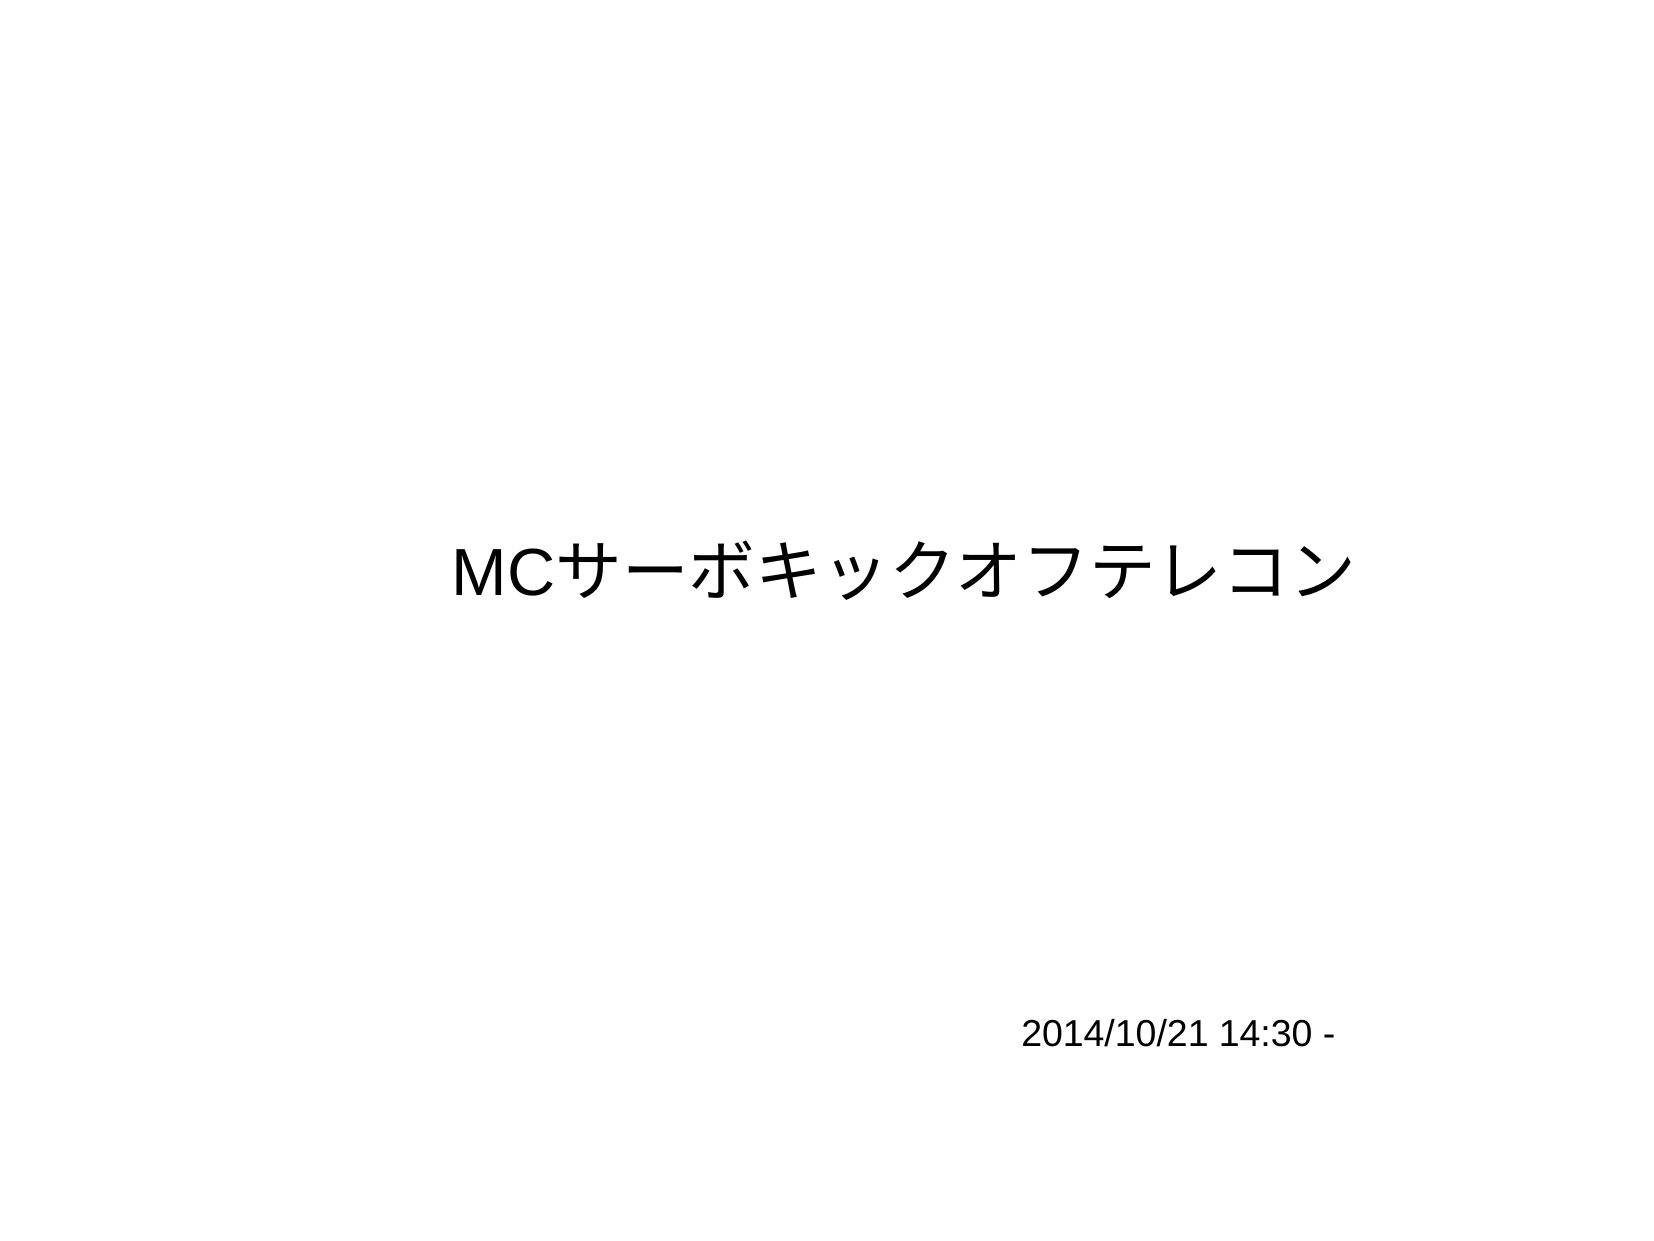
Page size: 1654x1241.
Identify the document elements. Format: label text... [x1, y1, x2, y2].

text_box MCサーボキックオフテレコン [436, 510, 1261, 601]
text_box 2014/10/21 14:30 - [1006, 1005, 1361, 1063]
